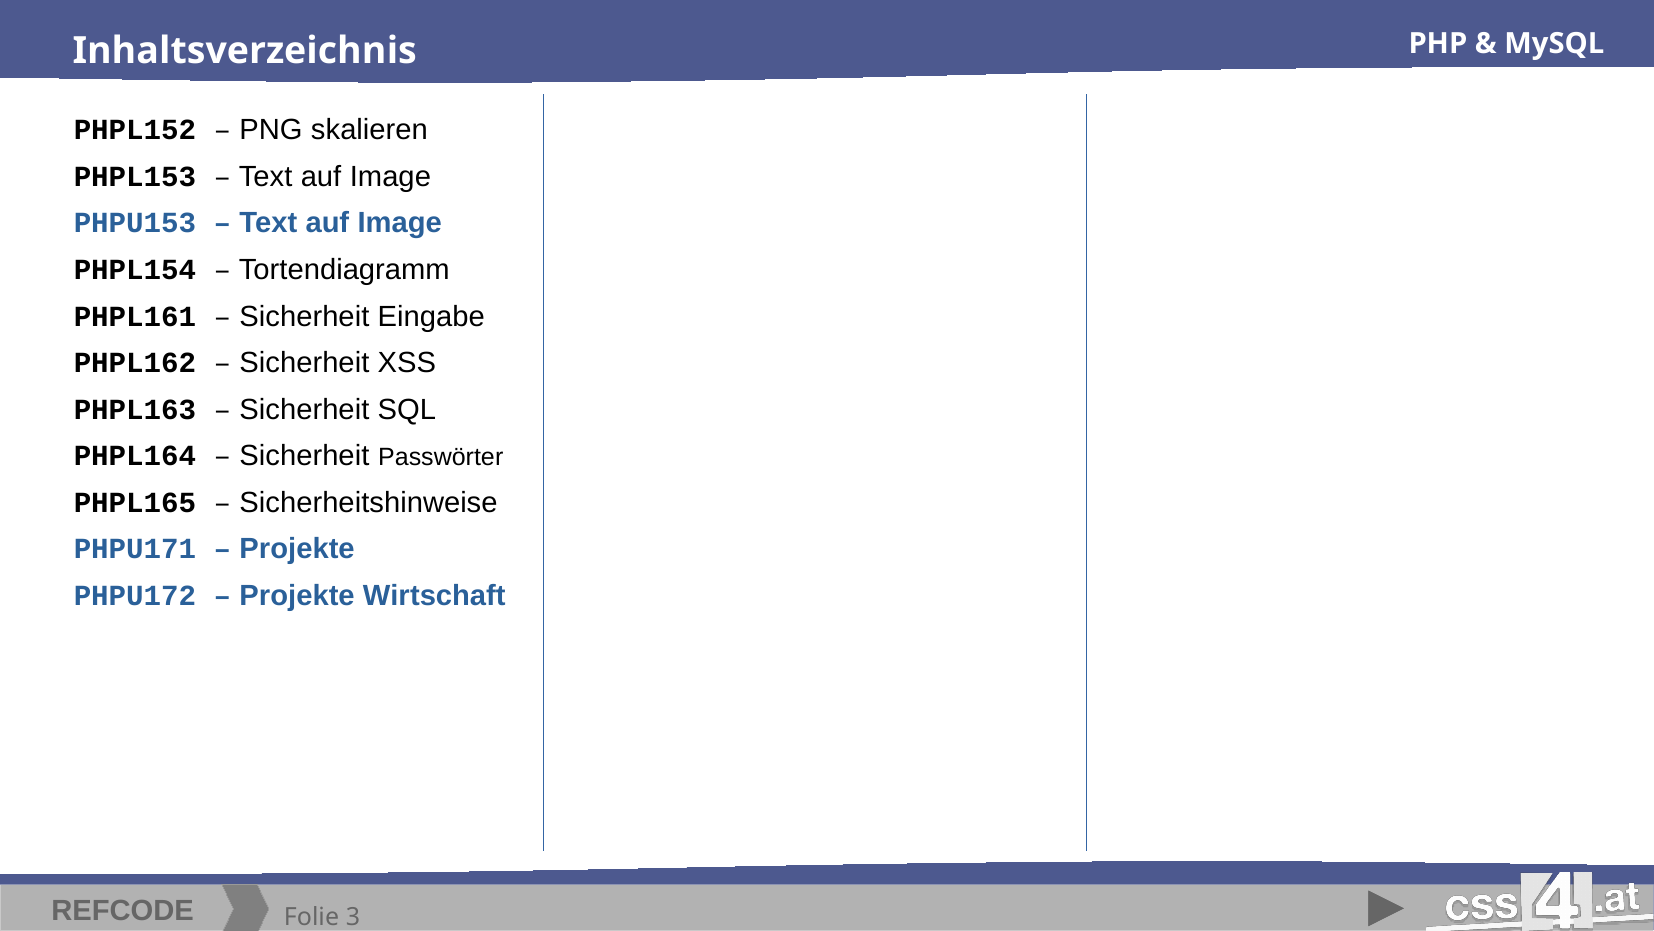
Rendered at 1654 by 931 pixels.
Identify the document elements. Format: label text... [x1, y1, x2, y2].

text_box REFCODE [36, 886, 209, 931]
text_box PHPL162 – Sicherheit XSS [59, 338, 532, 385]
text_box PHPL161 – Sicherheit Eingabe [59, 292, 532, 338]
text_box PHPL165 – Sicherheitshinweise [59, 478, 532, 525]
text_box PHPU171 – Projekte [59, 525, 532, 571]
text_box Inhaltsverzeichnis [57, 16, 416, 69]
text_box [0, 0, 1654, 83]
text_box PHPL154 – Tortendiagramm [59, 245, 532, 292]
text_box PHPU153 – Text auf Image [59, 203, 532, 245]
text_box PHP & MySQL [1393, 15, 1625, 60]
picture [1426, 872, 1654, 931]
text_box PHPL153 – Text auf Image [59, 152, 532, 203]
text_box [0, 861, 1654, 931]
text_box Folie 111 [269, 891, 542, 931]
text_box PHPL163 – Sicherheit SQL [59, 385, 532, 431]
text_box PHPU172 – Projekte Wirtschaft [59, 571, 532, 622]
text_box PHPL164 – Sicherheit Passwörter [59, 431, 532, 478]
text_box PHPL152 – PNG skalieren [59, 105, 532, 152]
